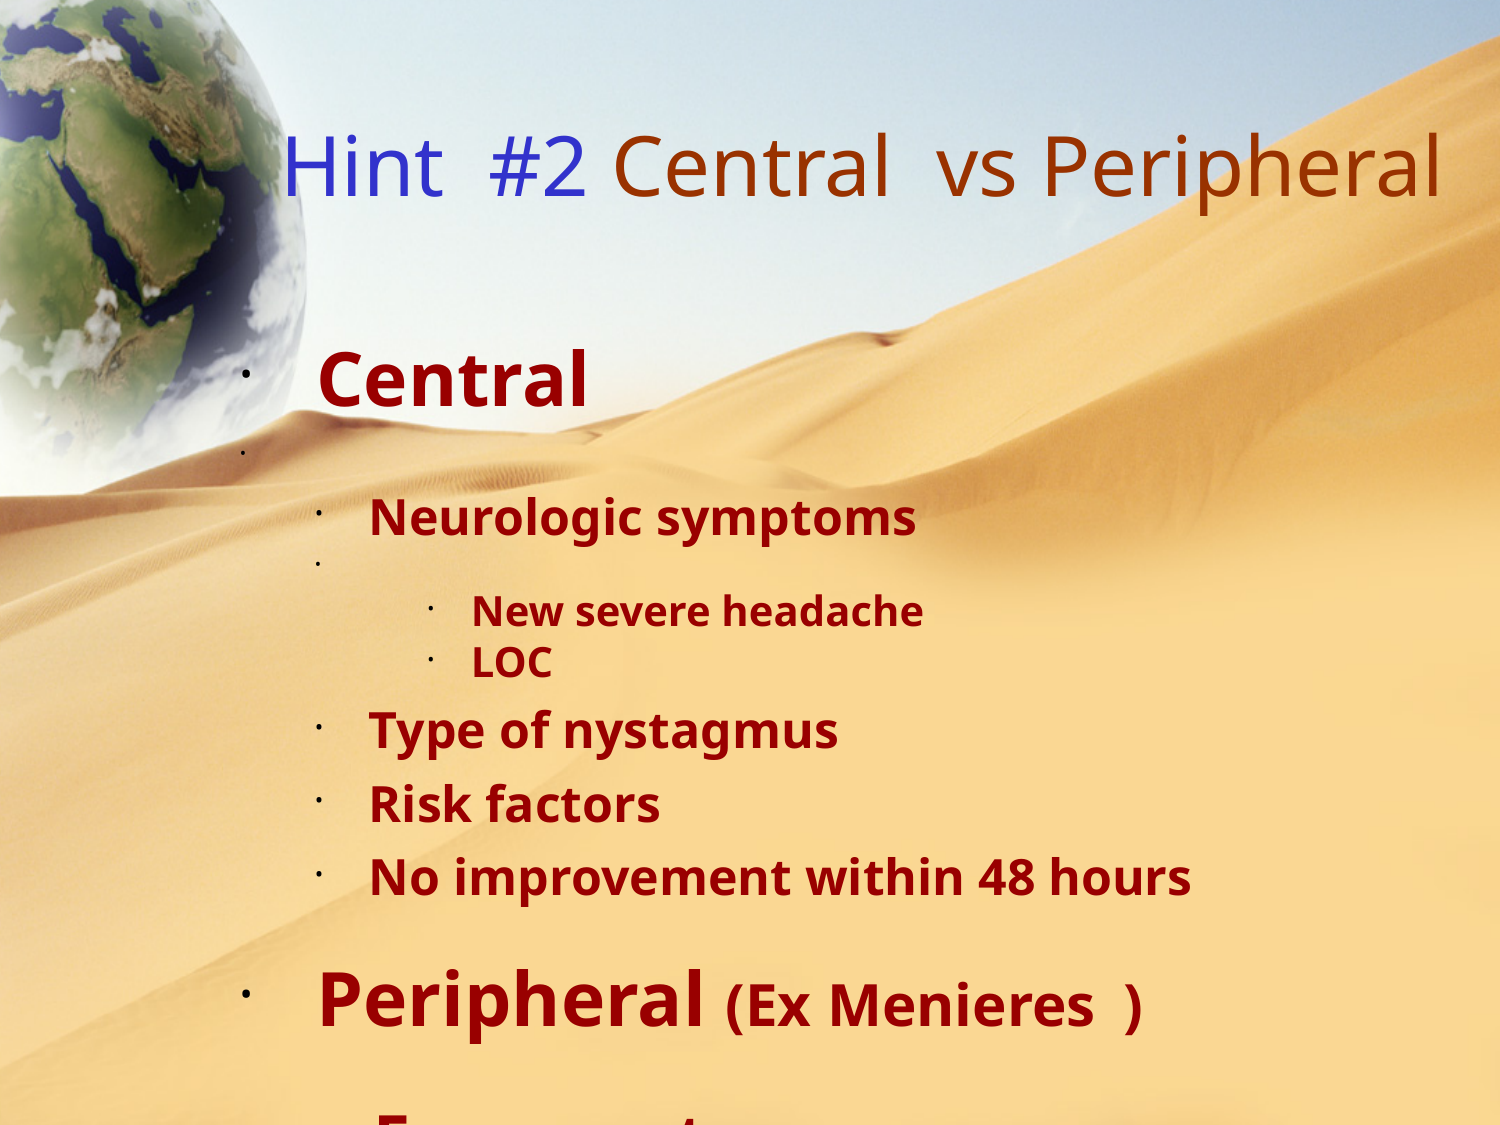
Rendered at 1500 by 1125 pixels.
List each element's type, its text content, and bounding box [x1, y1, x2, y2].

picture [0, 0, 1500, 1125]
text_box Hint #2 Central vs Peripheral [225, 99, 1500, 350]
text_box Central Neurologic symptoms New severe headache LOC Type of nystagmus Risk factors No improvement within 48 hours Peripheral (Ex Menieres ) Ear symptoms [225, 324, 1426, 1082]
